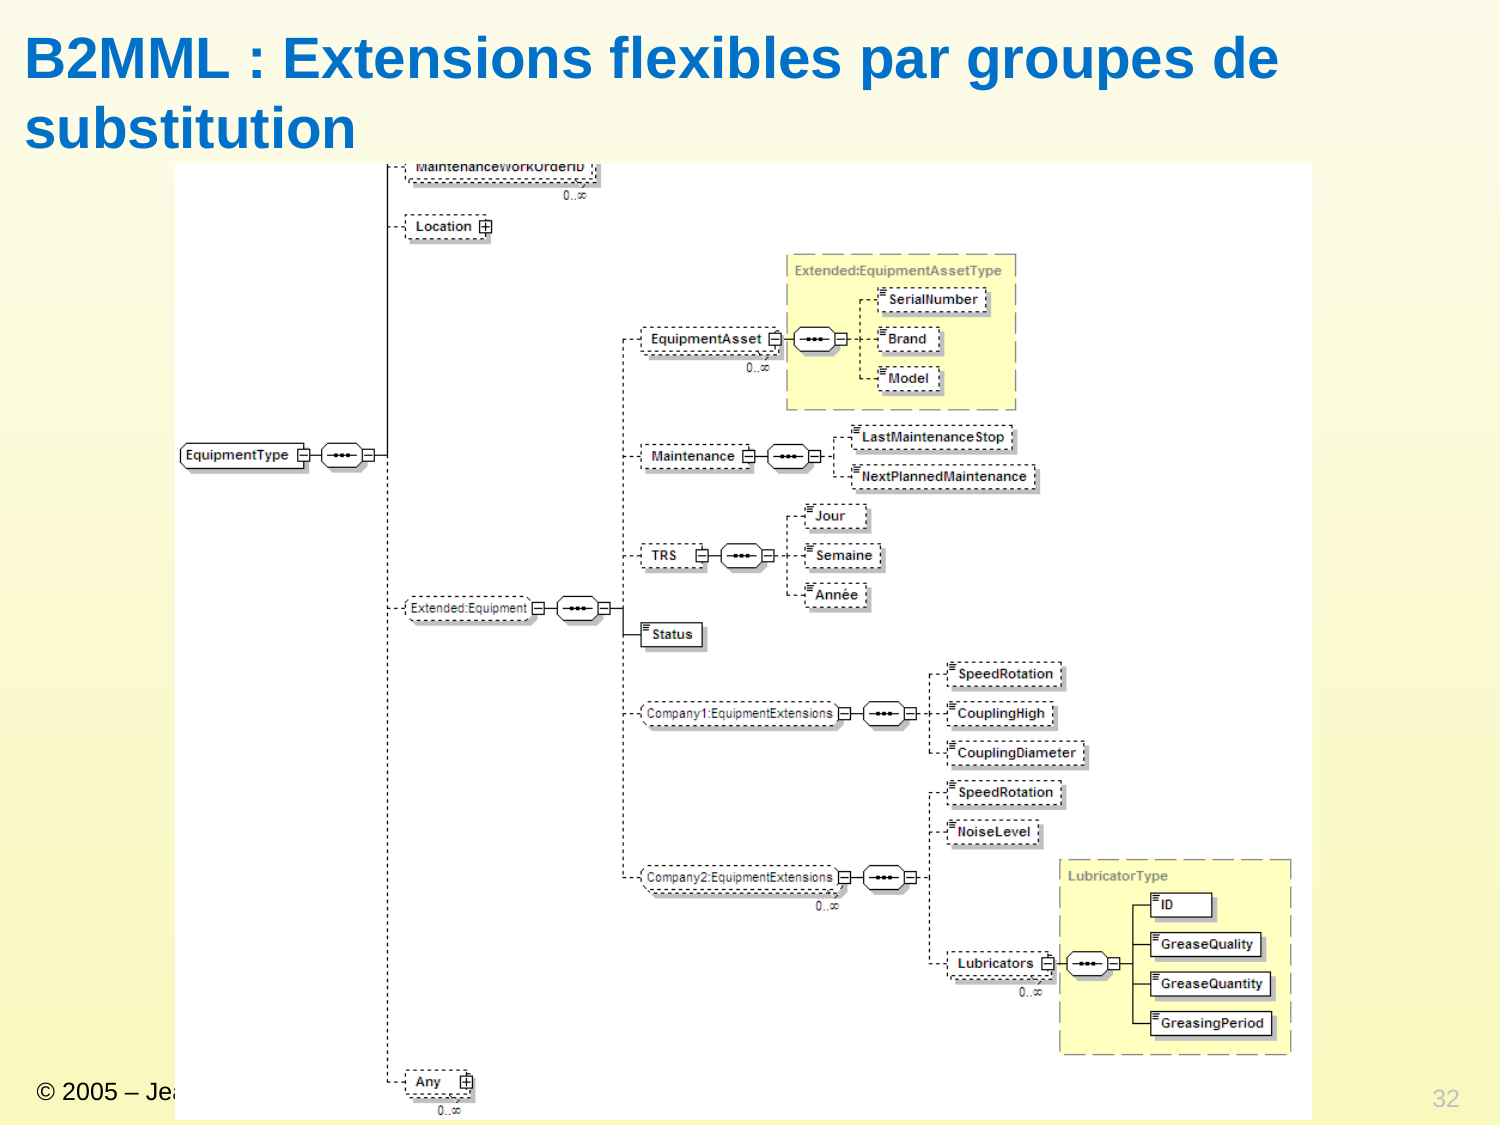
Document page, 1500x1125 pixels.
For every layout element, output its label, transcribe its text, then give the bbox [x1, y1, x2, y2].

title B2MML : Extensions flexibles par groupes de substitution [9, 12, 1476, 168]
picture [174, 164, 1313, 1120]
